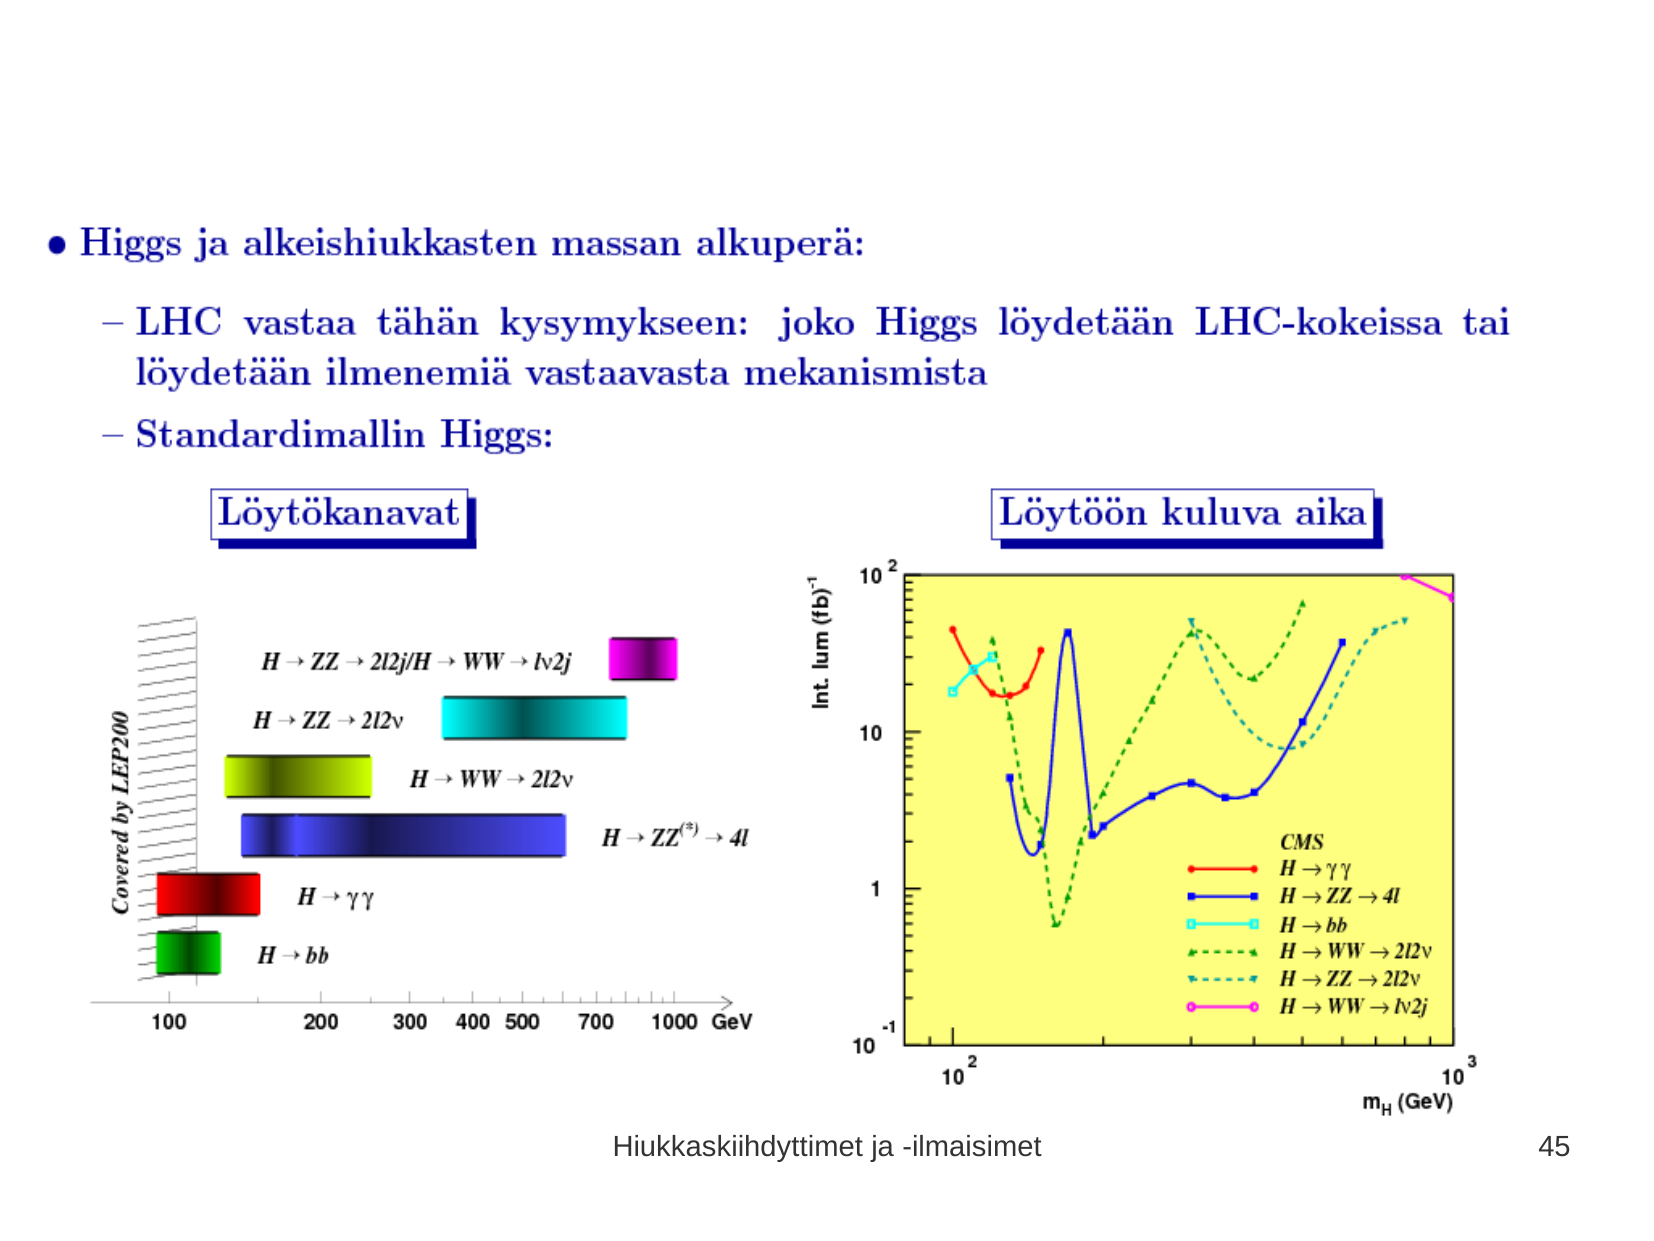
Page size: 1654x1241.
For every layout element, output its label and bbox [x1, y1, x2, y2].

picture [24, 177, 1565, 1123]
